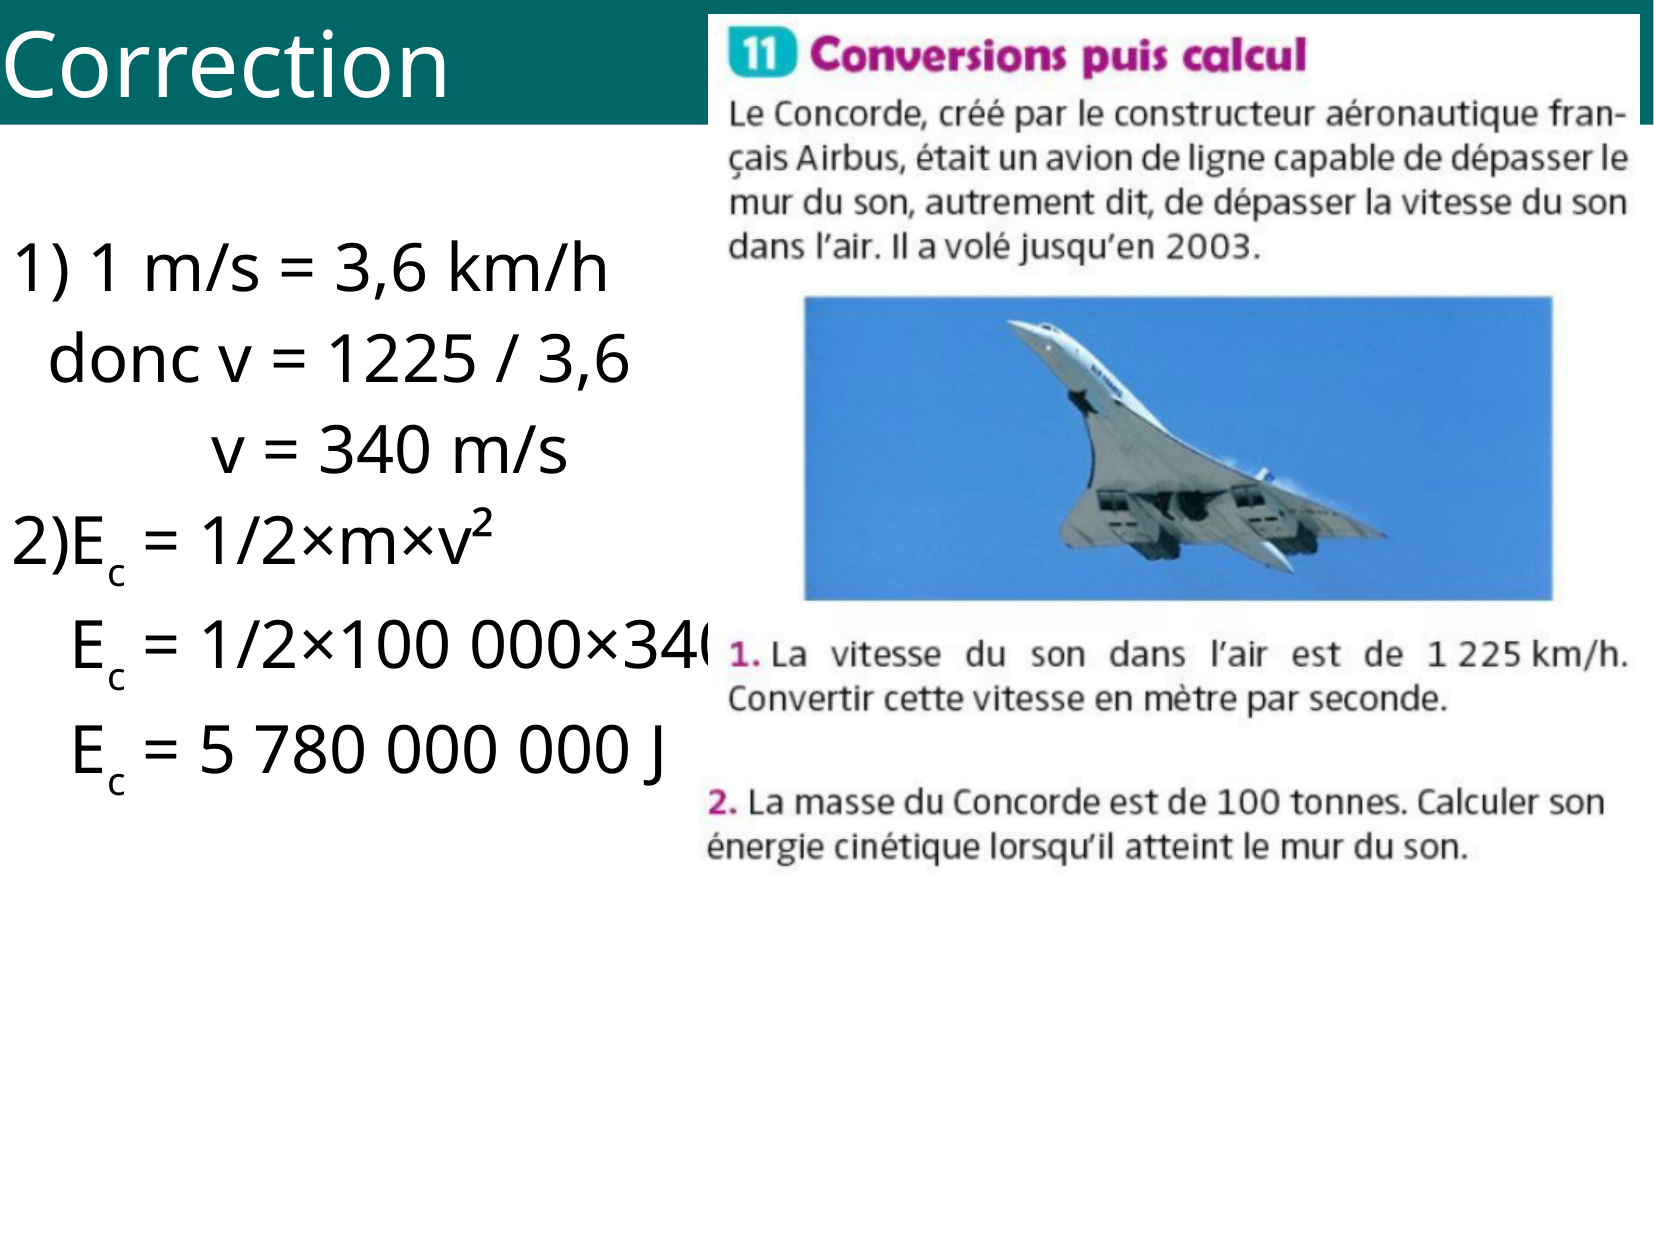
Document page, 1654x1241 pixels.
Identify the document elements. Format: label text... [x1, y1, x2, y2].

subtitle 1 m/s = 3,6 km/h donc v = 1225 / 3,6 v = 340 m/s Ec = 1/2×m×v² Ec = 1/2×100 000×340² Ec = 5 780 000 000 J [11, 129, 1642, 1231]
picture [696, 767, 1652, 885]
title Correction [0, 4, 1654, 120]
picture [708, 14, 1640, 745]
